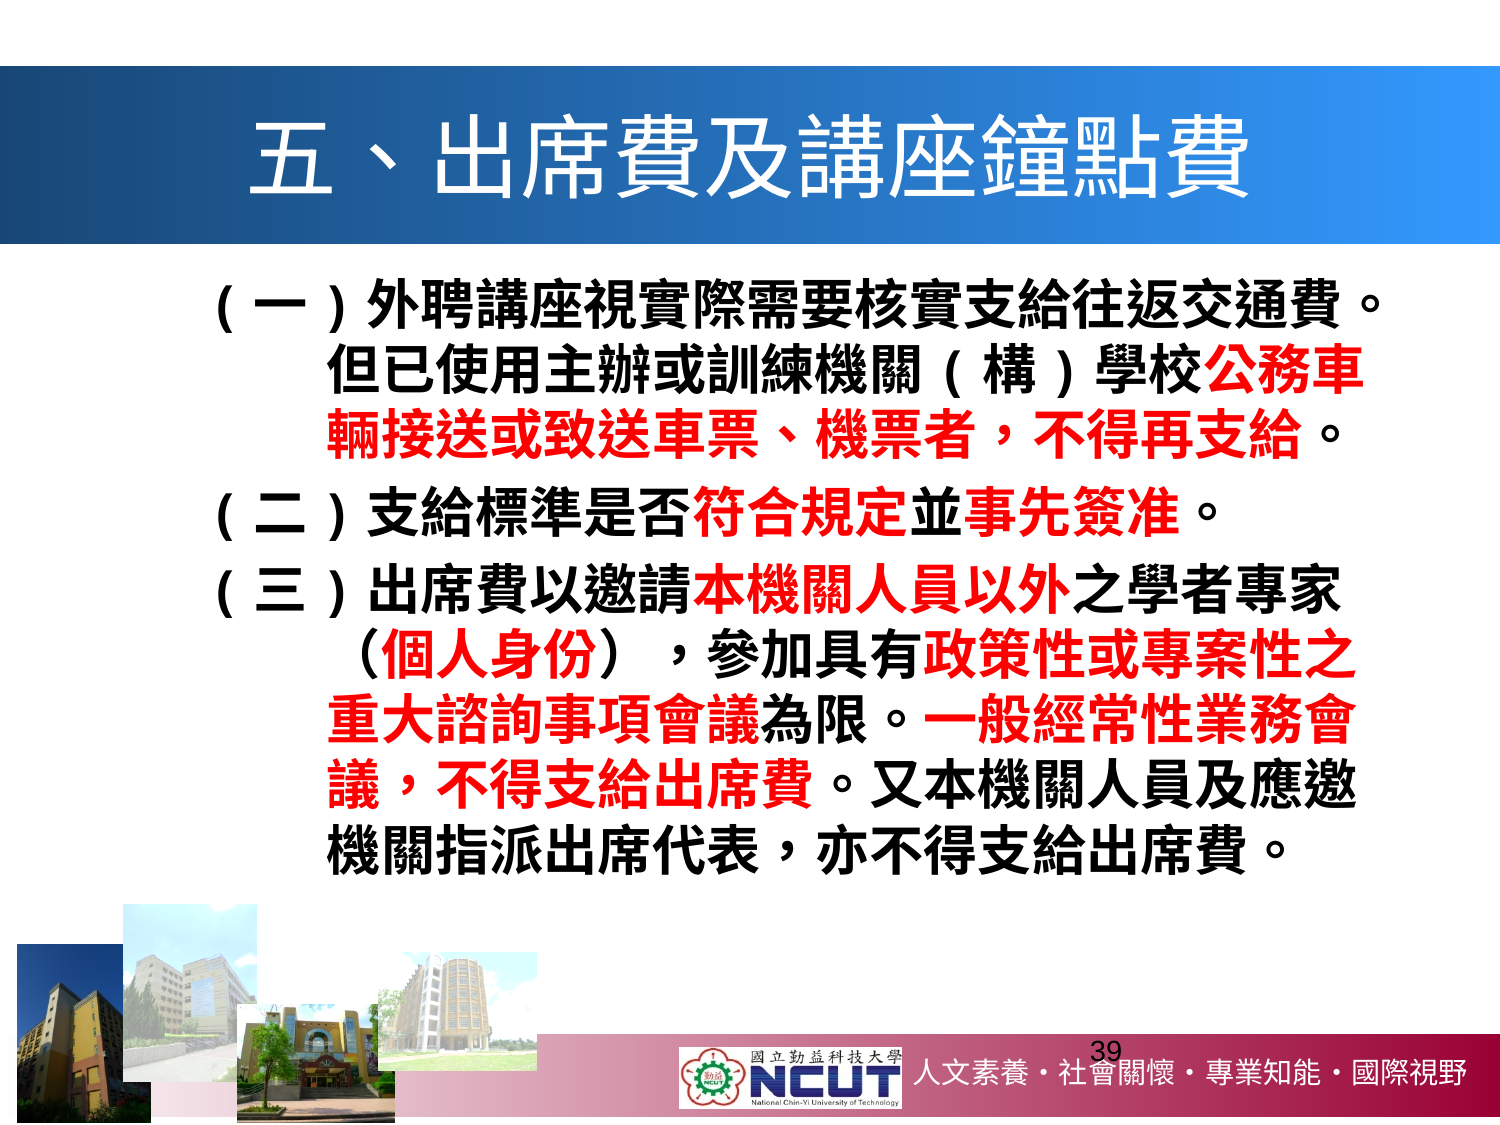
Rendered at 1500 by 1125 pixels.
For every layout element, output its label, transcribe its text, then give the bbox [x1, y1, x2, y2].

list (一)外聘講座視實際需要核實支給往返交通費。但已使用主辦或訓練機關(構)學校公務車輛接送或致送車票、機票者，不得再支給。 (二)支給標準是否符合規定並事先簽准。 (三)出席費以邀請本機關人員以外之學者專家（個人身份），參加具有政策性或專案性之重大諮詢事項會議為限。一般經常性業務會議，不得支給出席費。又本機關人員及應邀機關指派出席代表，亦不得支給出席費。 [75, 262, 1426, 1005]
title 五、出席費及講座鐘點費 [0, 66, 1500, 244]
text_box [1074, 1024, 1426, 1103]
